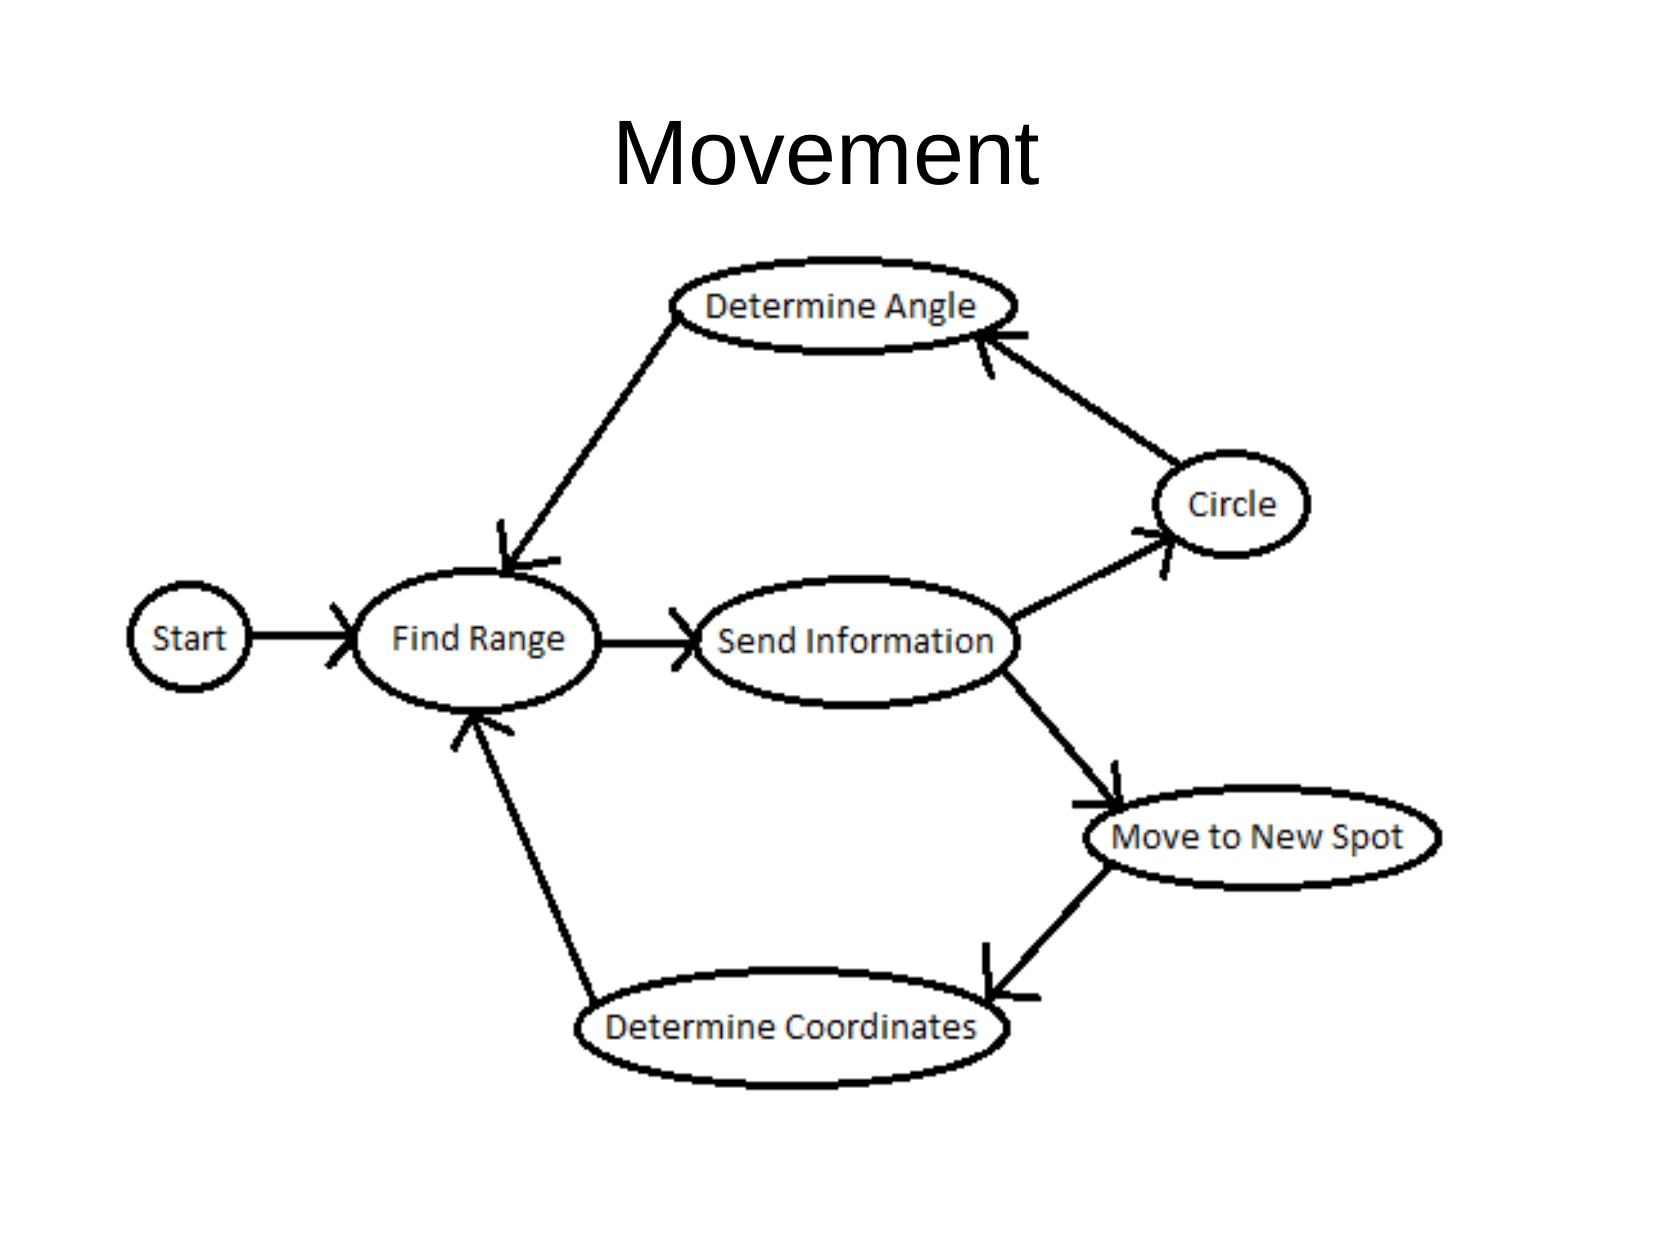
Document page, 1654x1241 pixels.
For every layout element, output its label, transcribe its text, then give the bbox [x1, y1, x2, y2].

title Movement [82, 56, 1571, 250]
picture [112, 225, 1538, 1163]
